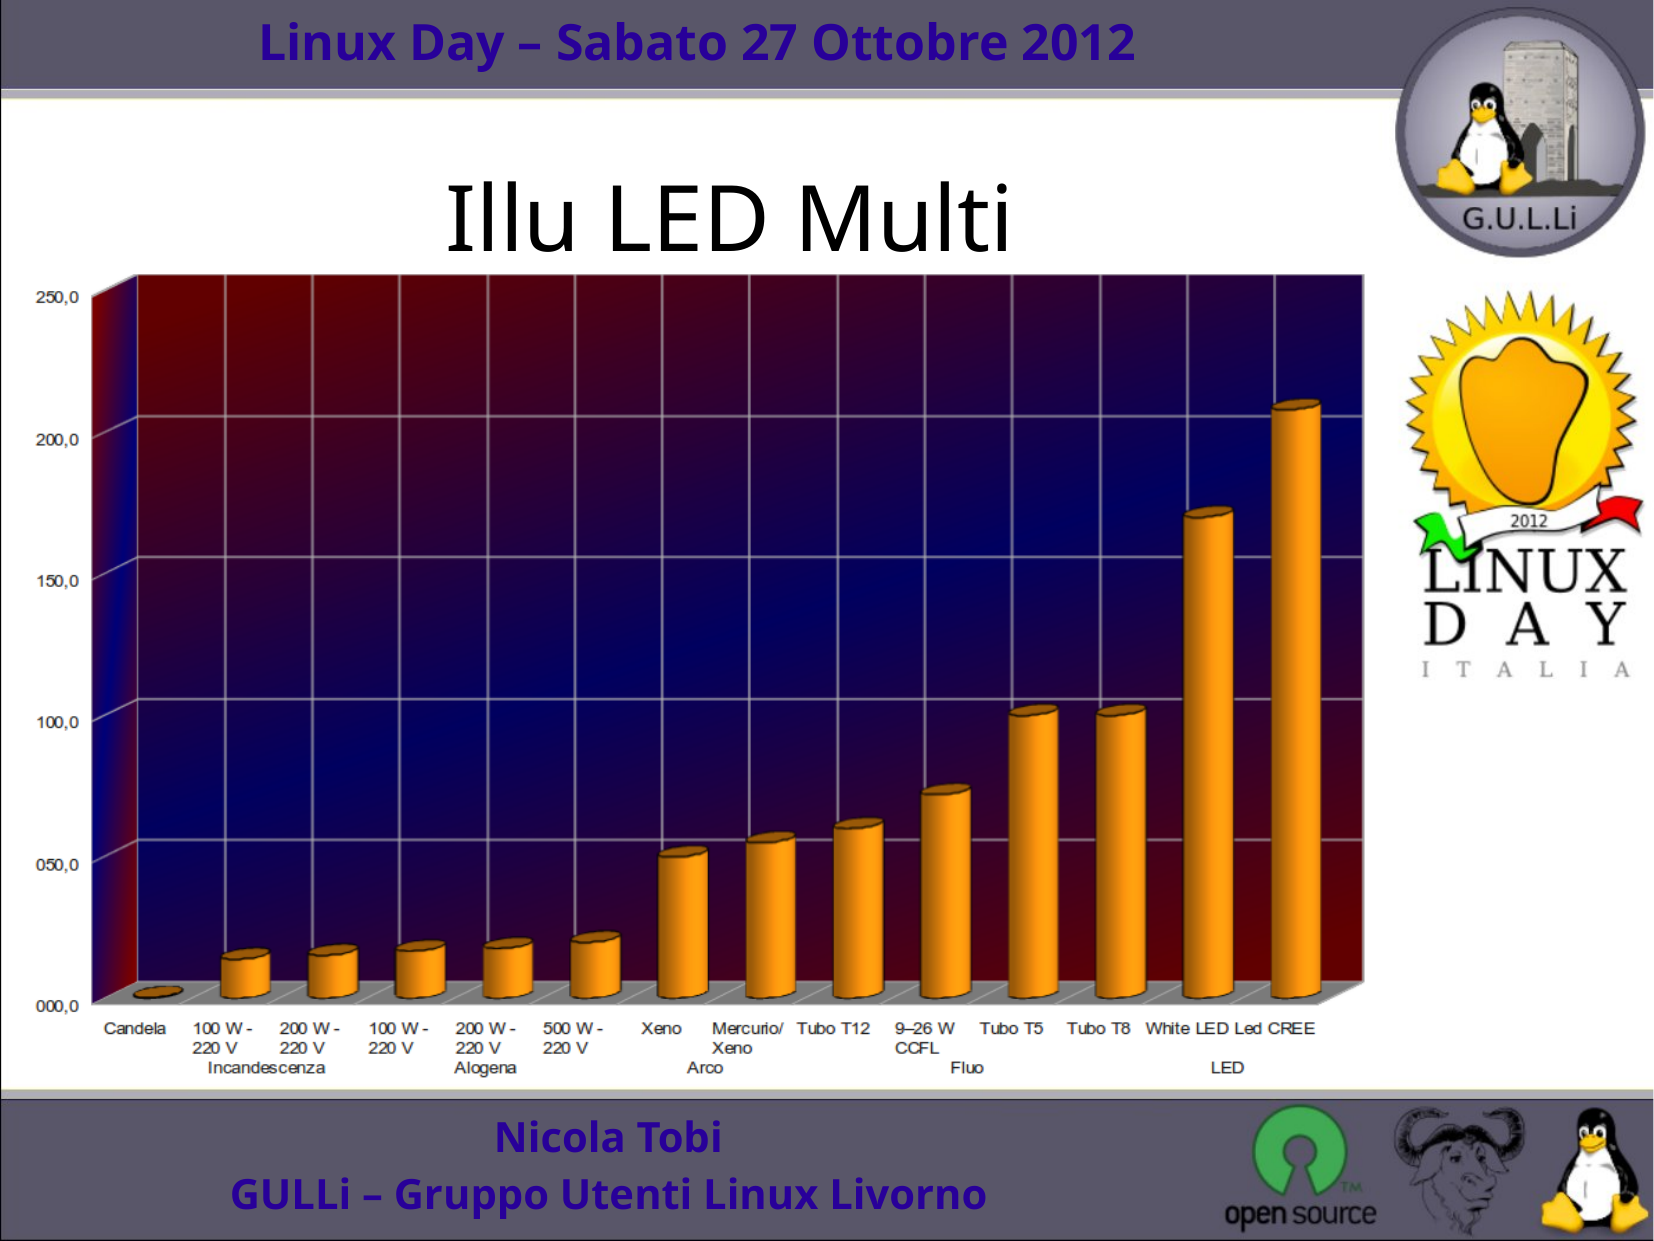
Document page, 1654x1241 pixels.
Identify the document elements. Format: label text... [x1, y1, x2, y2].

title Illu LED Multi [82, 112, 1378, 256]
text_box Linux Day – Sabato 27 Ottobre 2012 [0, 0, 1395, 97]
picture [0, 0, 1654, 1241]
text_box Nicola Tobi GULLi – Gruppo Utenti Linux Livorno [0, 1100, 1218, 1241]
